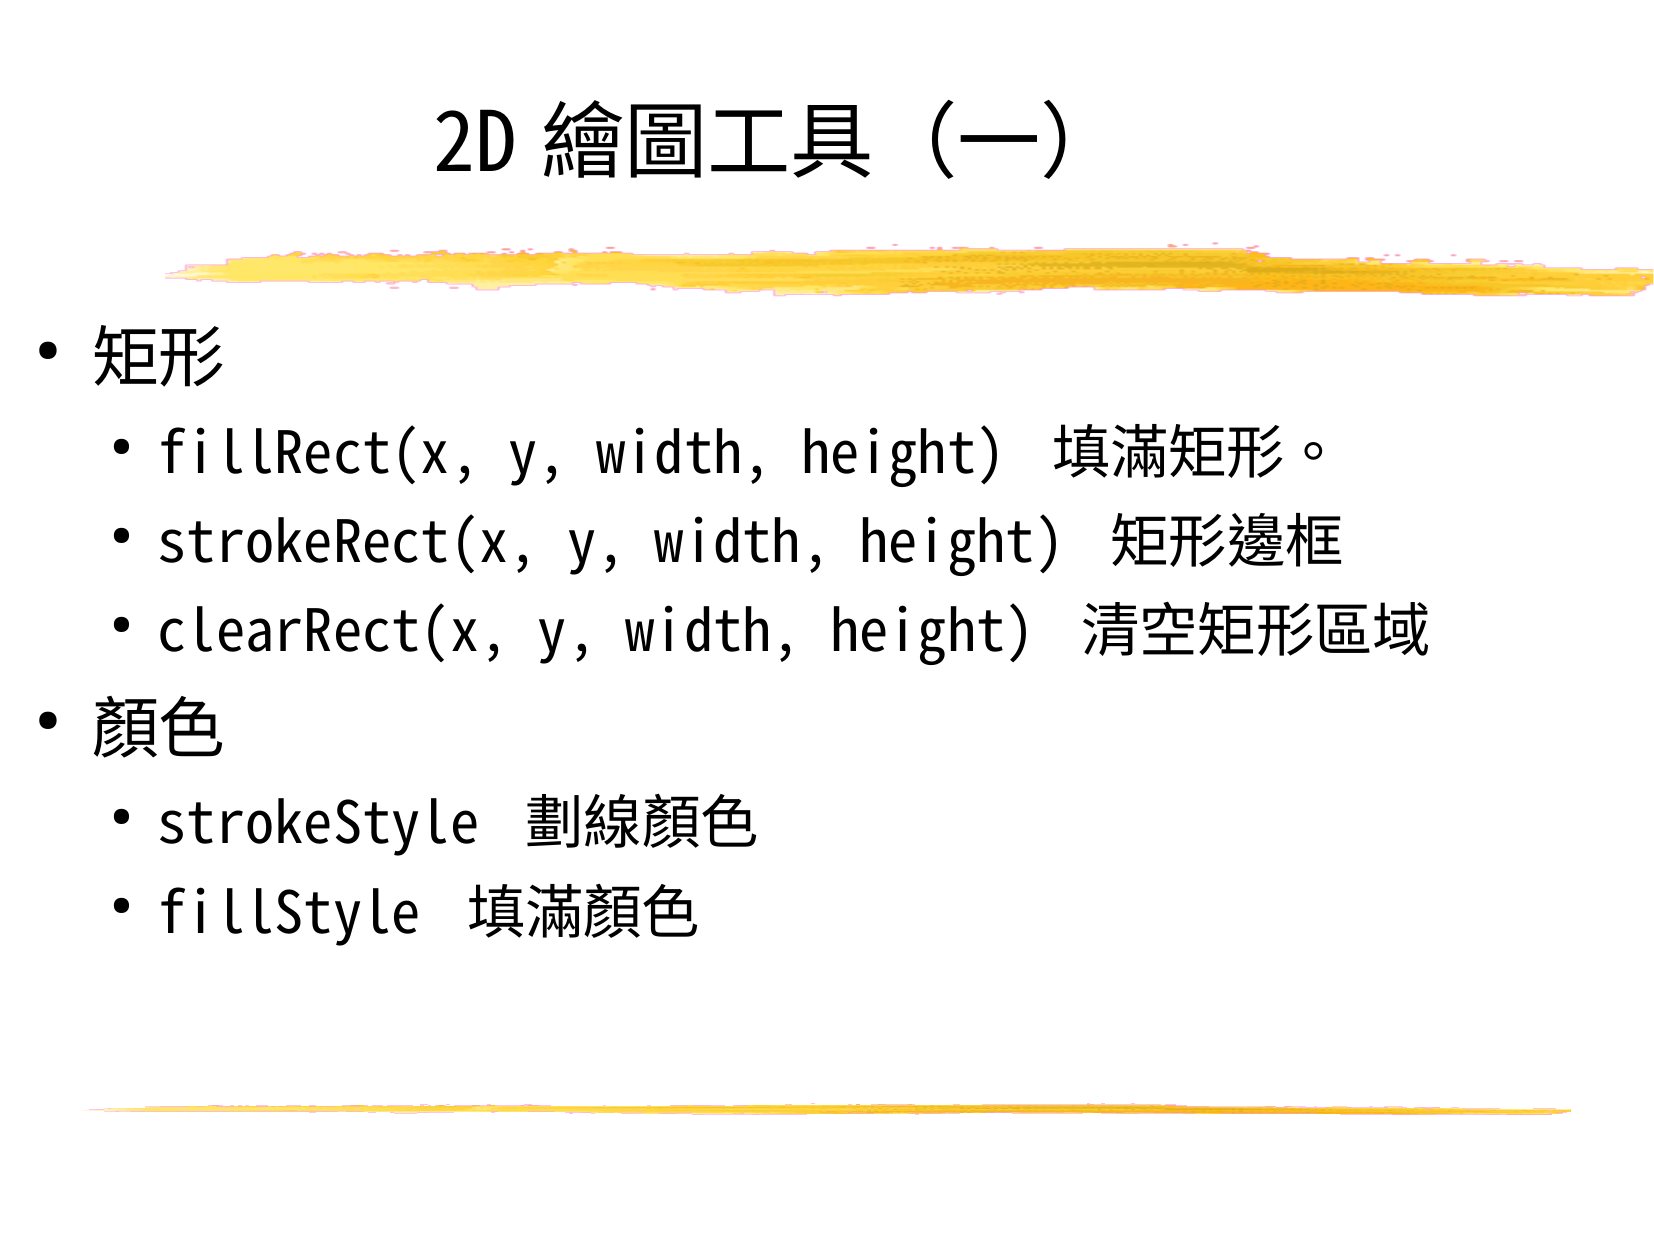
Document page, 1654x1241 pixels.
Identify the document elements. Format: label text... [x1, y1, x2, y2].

title 2D繪圖工具（一） [76, 28, 1482, 235]
picture [165, 237, 1654, 308]
list 矩形 fillRect(x, y, width, height) 填滿矩形。 strokeRect(x, y, width, height) 矩形邊框 clearRect(x, y, width, height) 清空矩形區域 顏色 strokeStyle 劃線顏色 fillStyle 填滿顏色 [35, 298, 1622, 1241]
